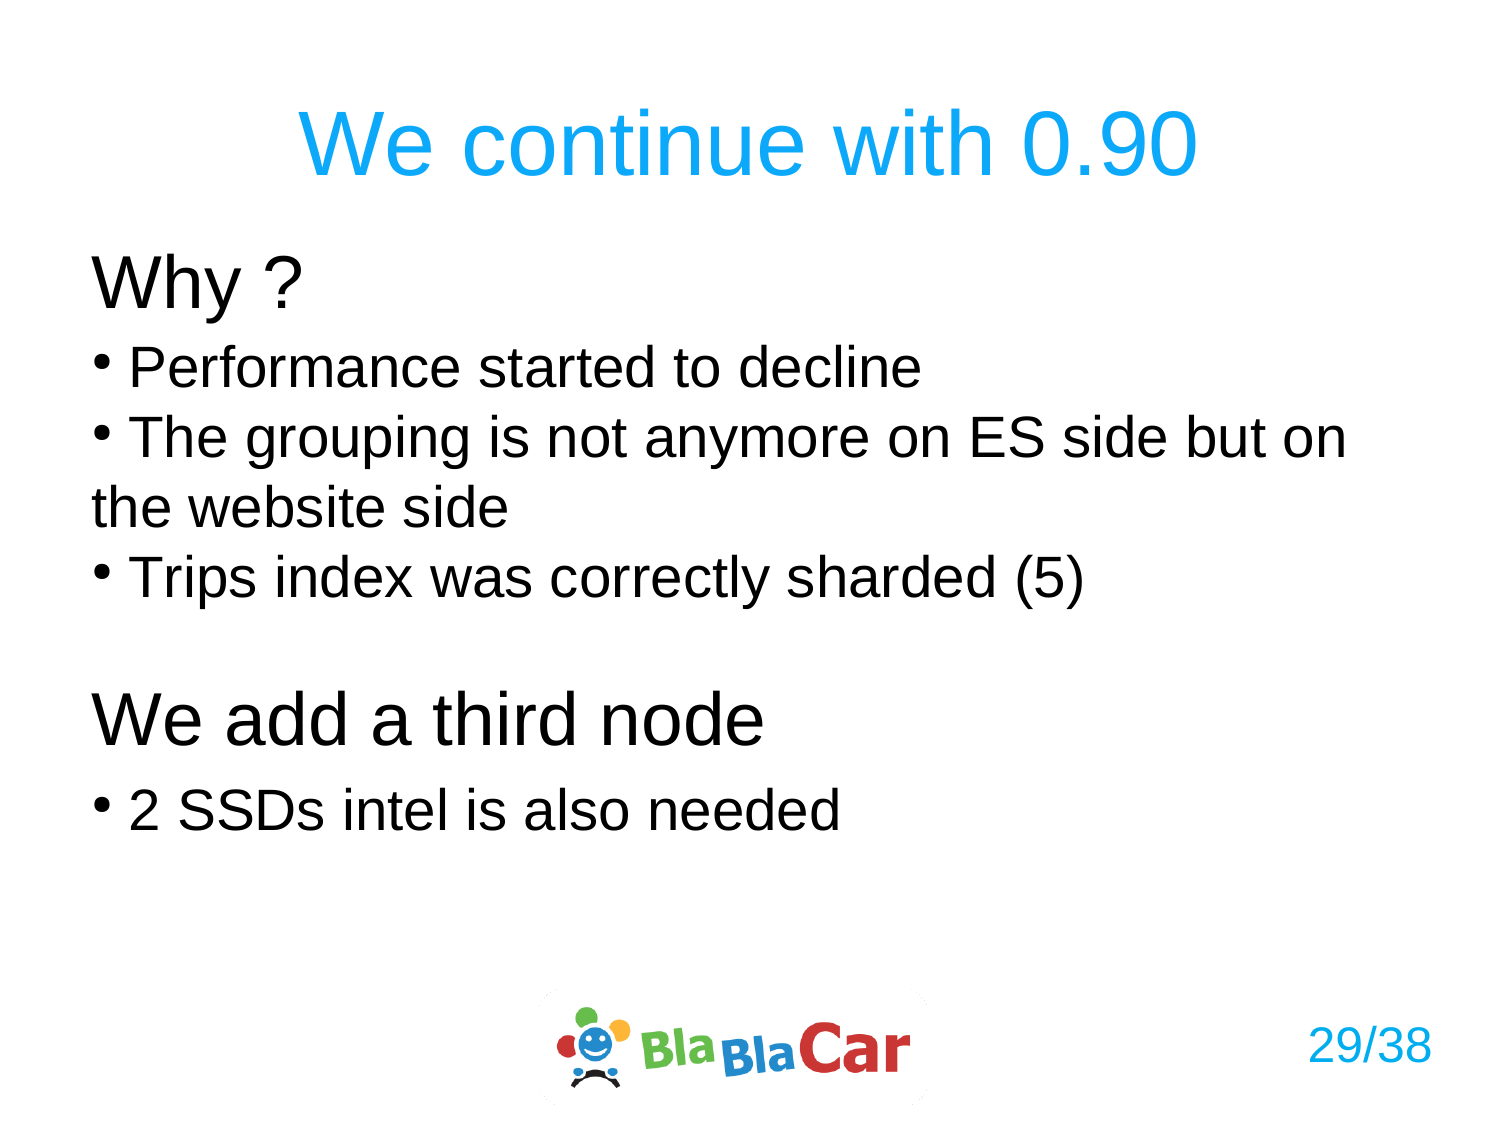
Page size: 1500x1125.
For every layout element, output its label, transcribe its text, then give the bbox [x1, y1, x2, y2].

text_box We add a third node [76, 663, 1424, 764]
text_box Performance started to decline The grouping is not anymore on ES side but on the website side Trips index was correctly sharded (5) [76, 321, 1424, 617]
title We continue with 0.90 [75, 45, 1426, 233]
text_box Why ? [76, 226, 1424, 321]
text_box 2 SSDs intel is also needed [76, 764, 1424, 850]
